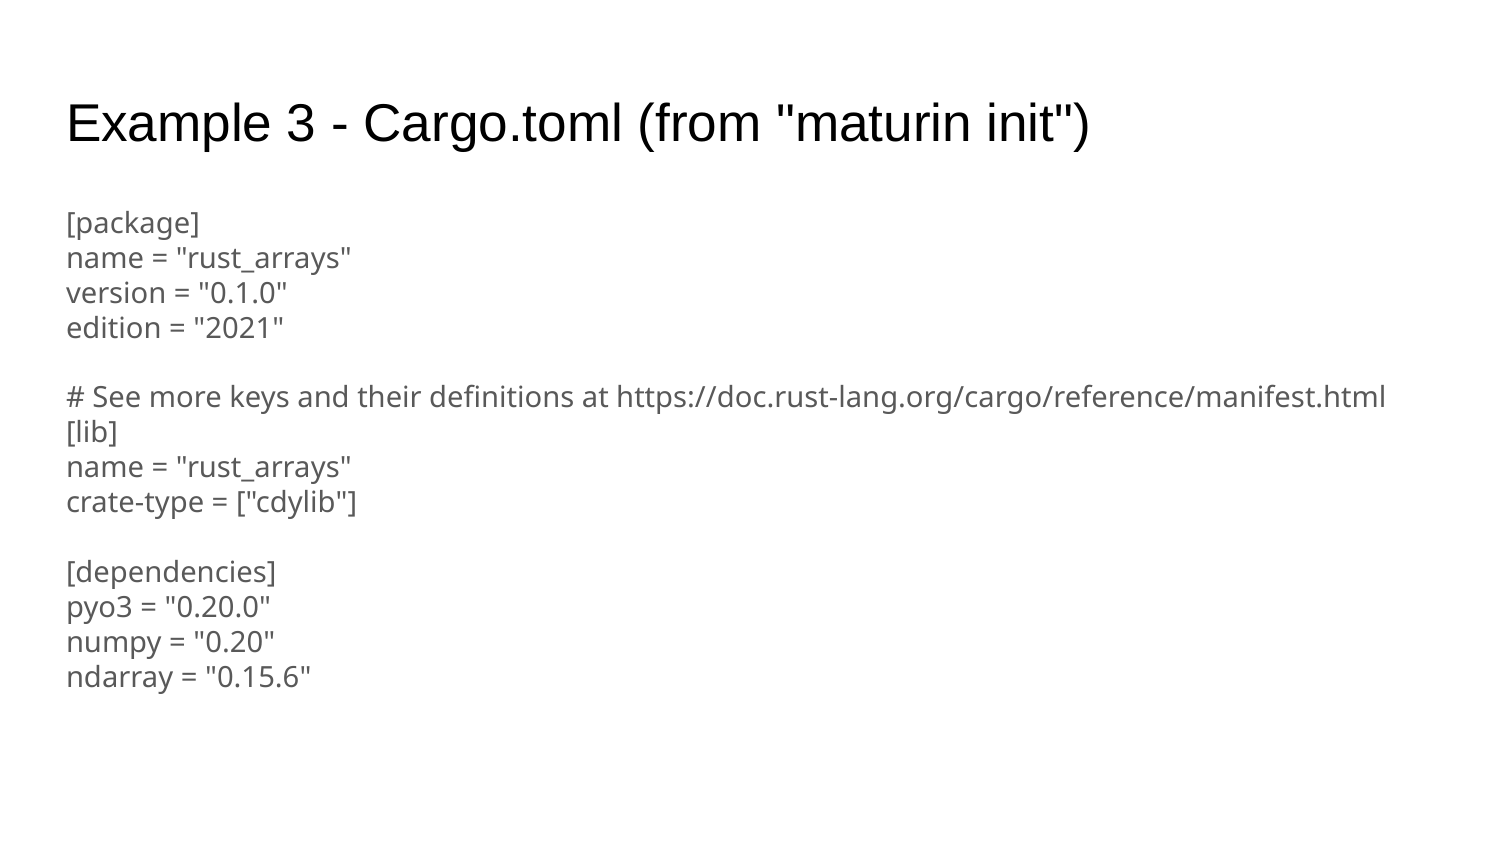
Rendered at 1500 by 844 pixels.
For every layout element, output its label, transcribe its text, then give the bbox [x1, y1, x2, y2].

title Example 3 - Cargo.toml (from "maturin init") [51, 72, 1449, 167]
list [package] name = "rust_arrays" version = "0.1.0" edition = "2021" # See more keys and their definitions at https://doc.rust-lang.org/cargo/reference/manifest.html [lib] name = "rust_arrays" crate-type = ["cdylib"] [dependencies] pyo3 = "0.20.0" numpy = "0.20" ndarray = "0.15.6" [51, 189, 1449, 750]
